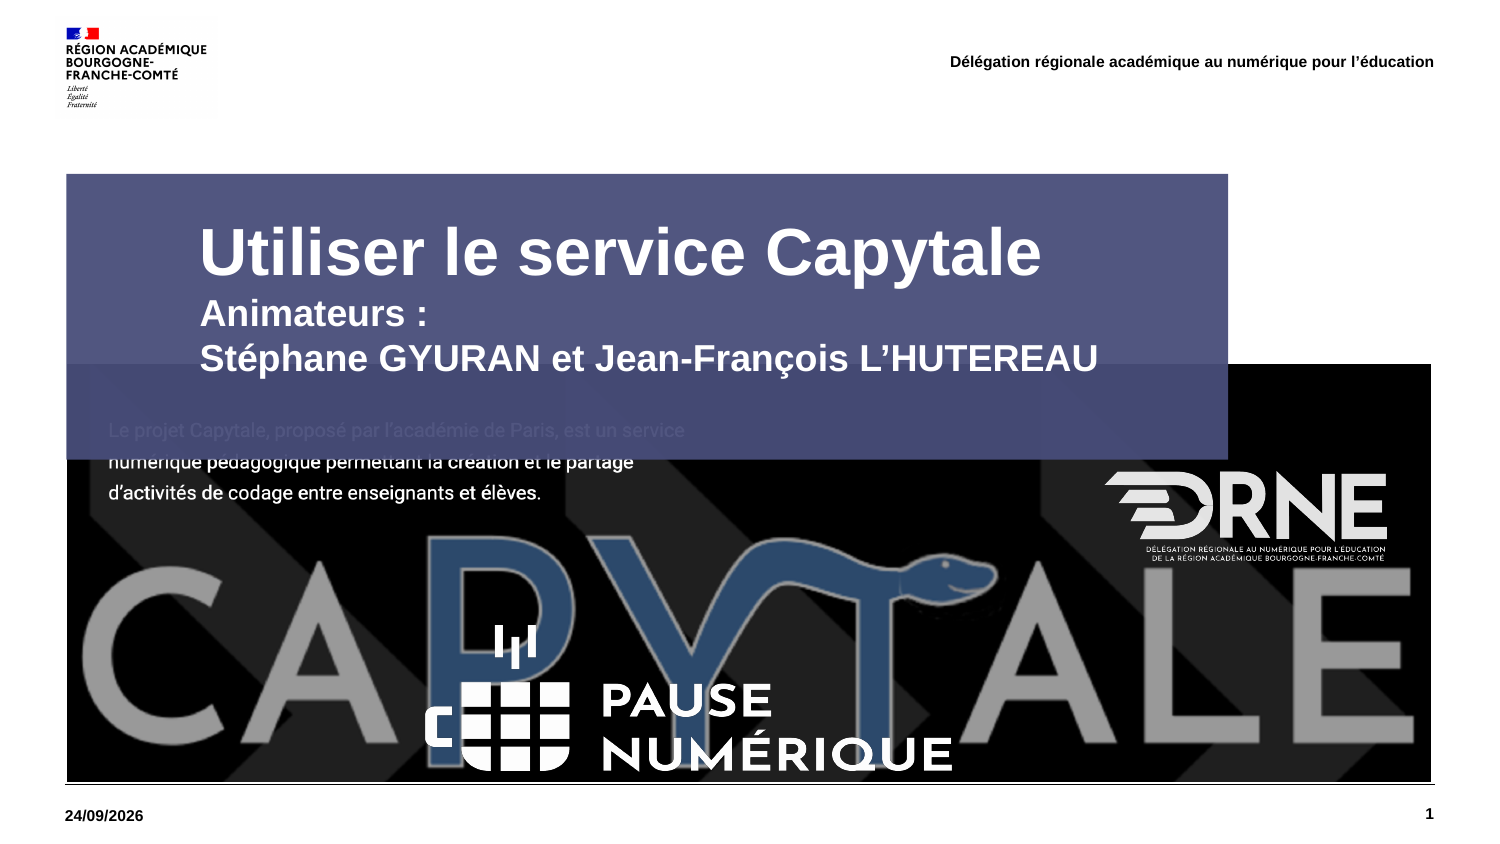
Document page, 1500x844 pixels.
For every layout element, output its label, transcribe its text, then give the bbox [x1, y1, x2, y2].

text_box Délégation régionale académique au numérique pour l’éducation [470, 32, 1435, 91]
picture [55, 16, 218, 119]
text_box Utiliser le service Capytale Animateurs : Stéphane GYURAN et Jean-François L’HUTEREAU [66, 173, 1229, 460]
text_box <numéro> [1213, 784, 1435, 843]
text_box 14/02/2024 [64, 787, 251, 843]
picture [67, 364, 1431, 782]
